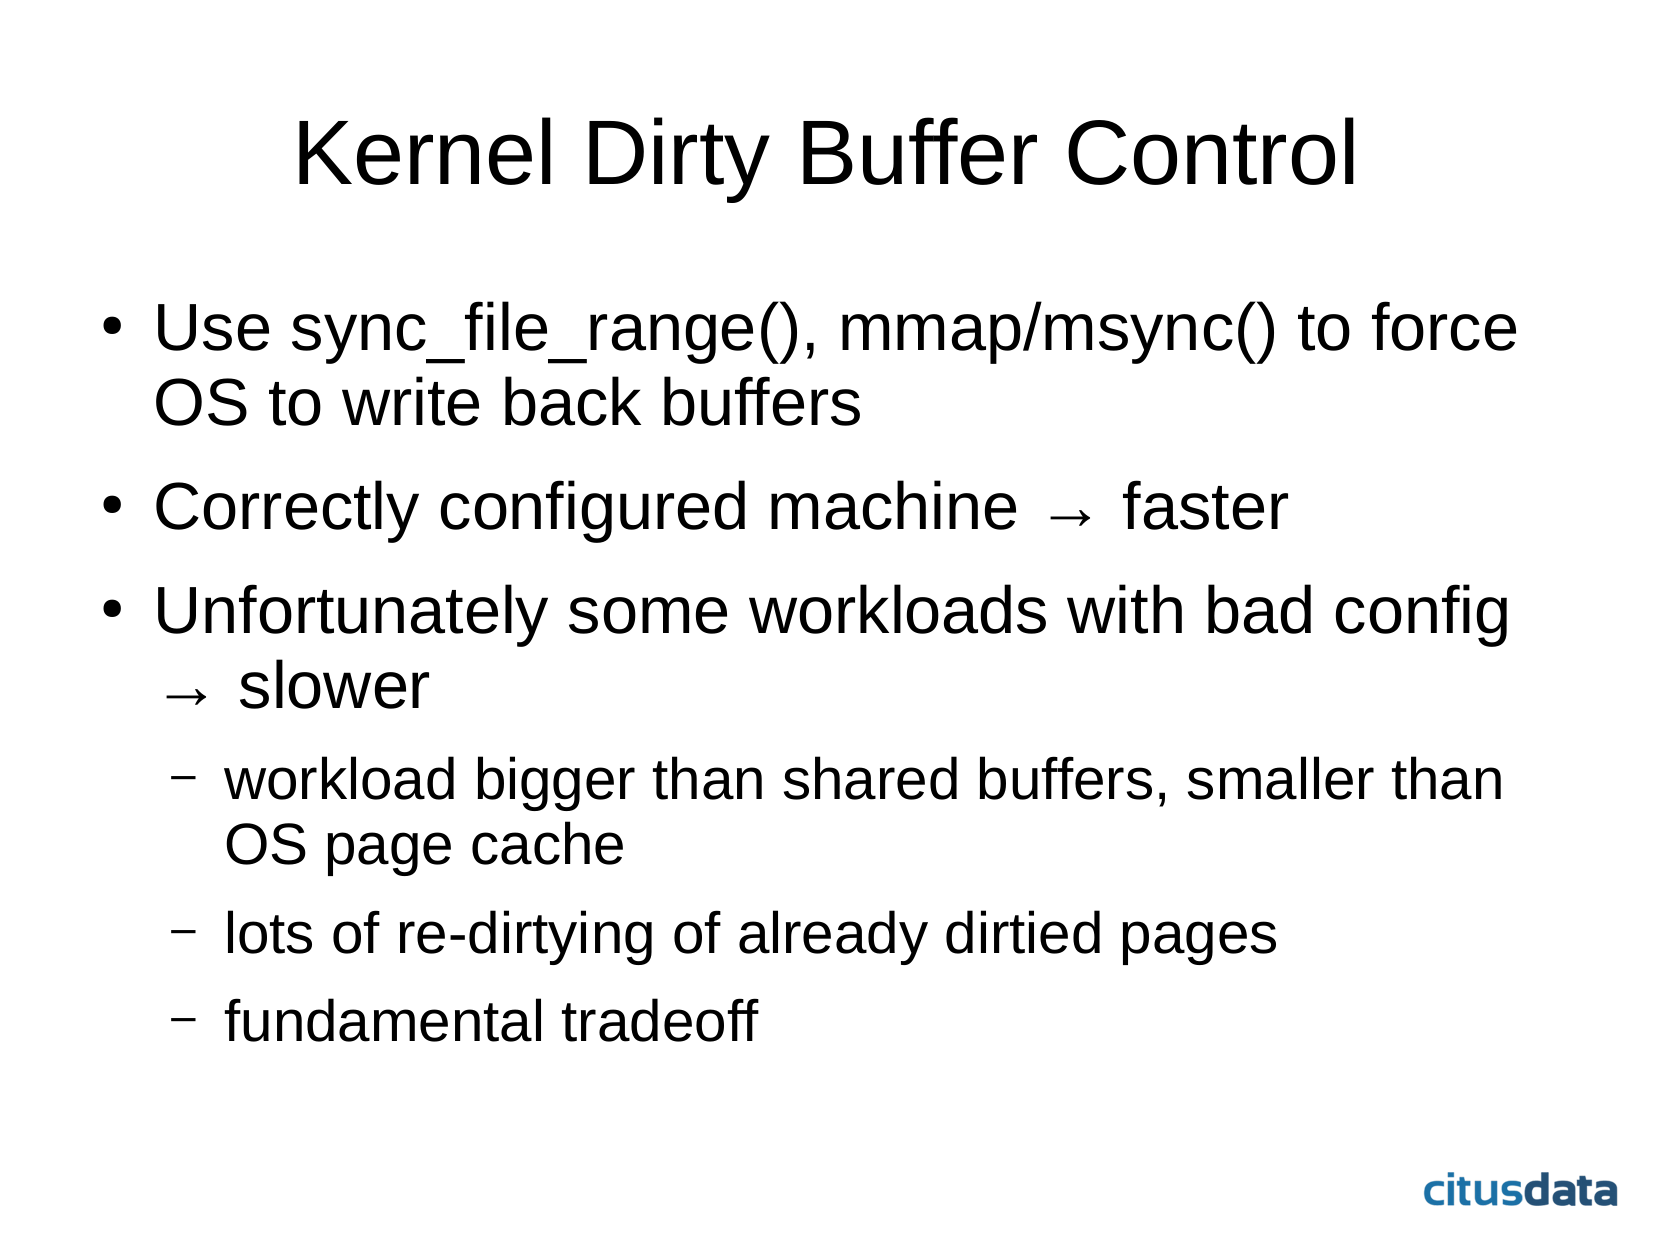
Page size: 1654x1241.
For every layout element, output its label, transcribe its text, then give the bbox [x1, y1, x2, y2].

picture [1420, 1167, 1622, 1209]
list Use sync_file_range(), mmap/msync() to force OS to write back buffers Correctly configured machine → faster Unfortunately some workloads with bad config → slower workload bigger than shared buffers, smaller than OS page cache lots of re-dirtying of already dirtied pages fundamental tradeoff [82, 290, 1571, 1096]
title Kernel Dirty Buffer Control [82, 49, 1571, 257]
